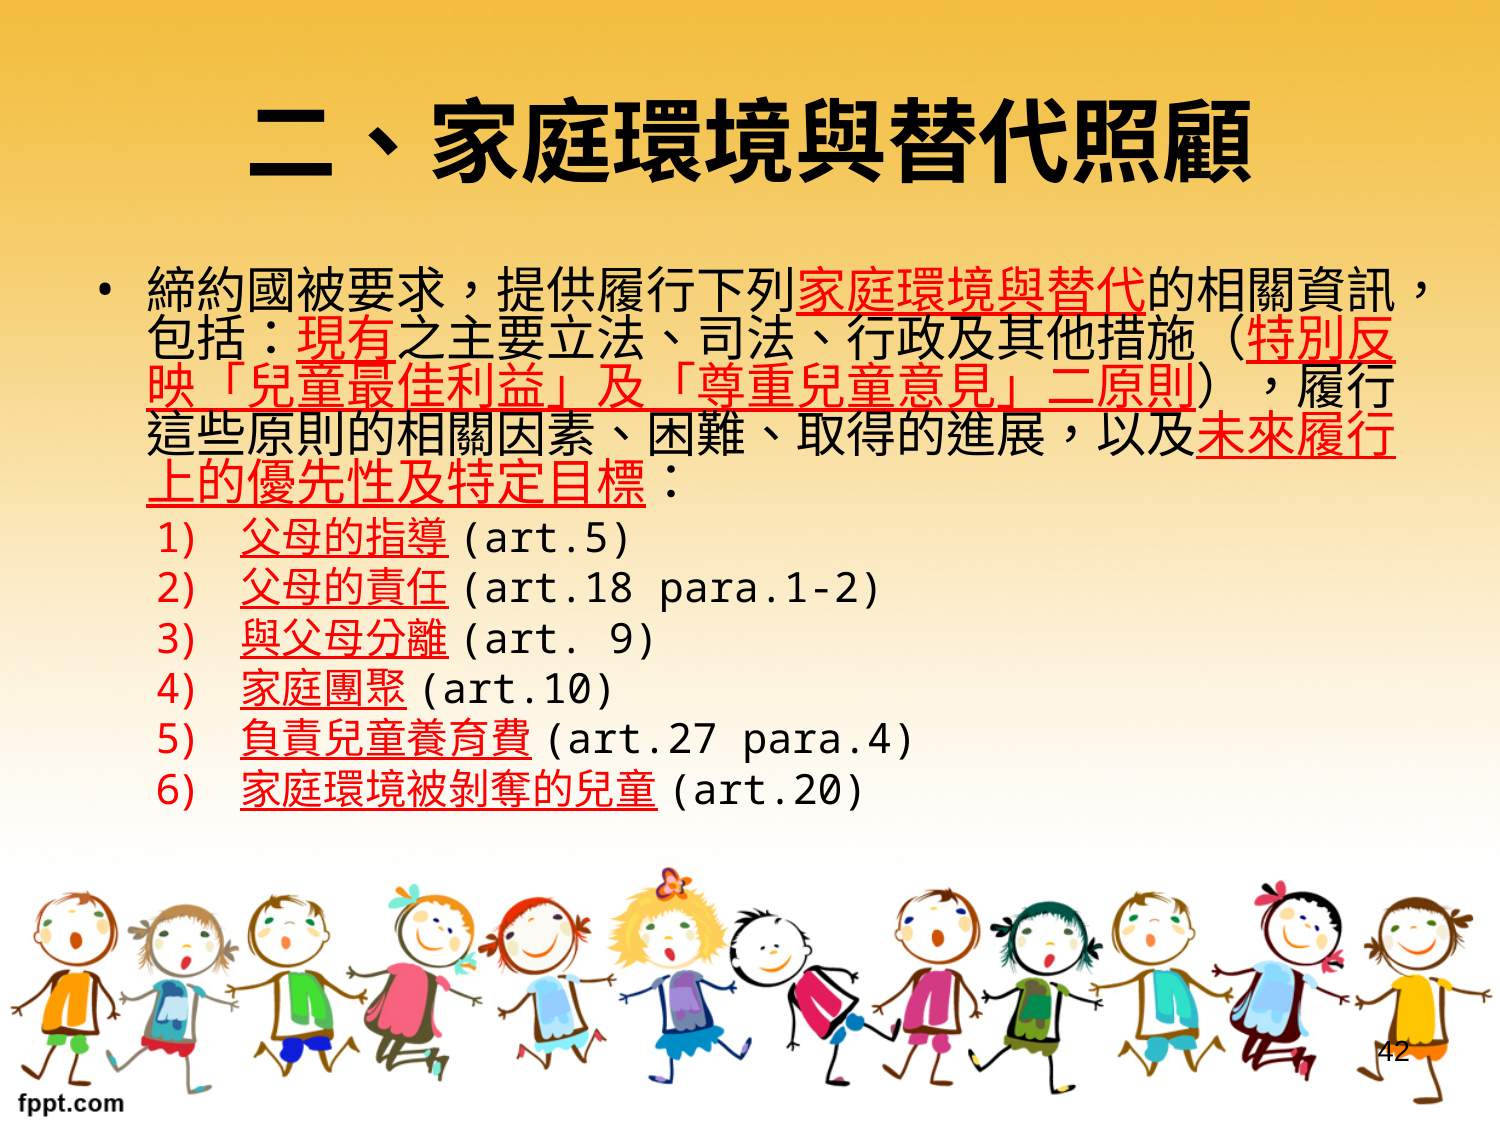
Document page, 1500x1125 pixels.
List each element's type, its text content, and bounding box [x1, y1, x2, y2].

text_box <編號> [1074, 1024, 1426, 1103]
list 締約國被要求，提供履行下列家庭環境與替代的相關資訊，包括：現有之主要立法、司法、行政及其他措施（特別反映「兒童最佳利益」及「尊重兒童意見」二原則），履行這些原則的相關因素、困難、取得的進展，以及未來履行上的優先性及特定目標： 父母的指導(art.5) 父母的責任(art.18 para.1-2) 與父母分離(art. 9) 家庭團聚(art.10) 負責兒童養育費(art.27 para.4) 家庭環境被剝奪的兒童(art.20) [75, 262, 1426, 1005]
picture [0, 0, 1500, 1125]
title 二、家庭環境與替代照顧 [75, 45, 1426, 233]
